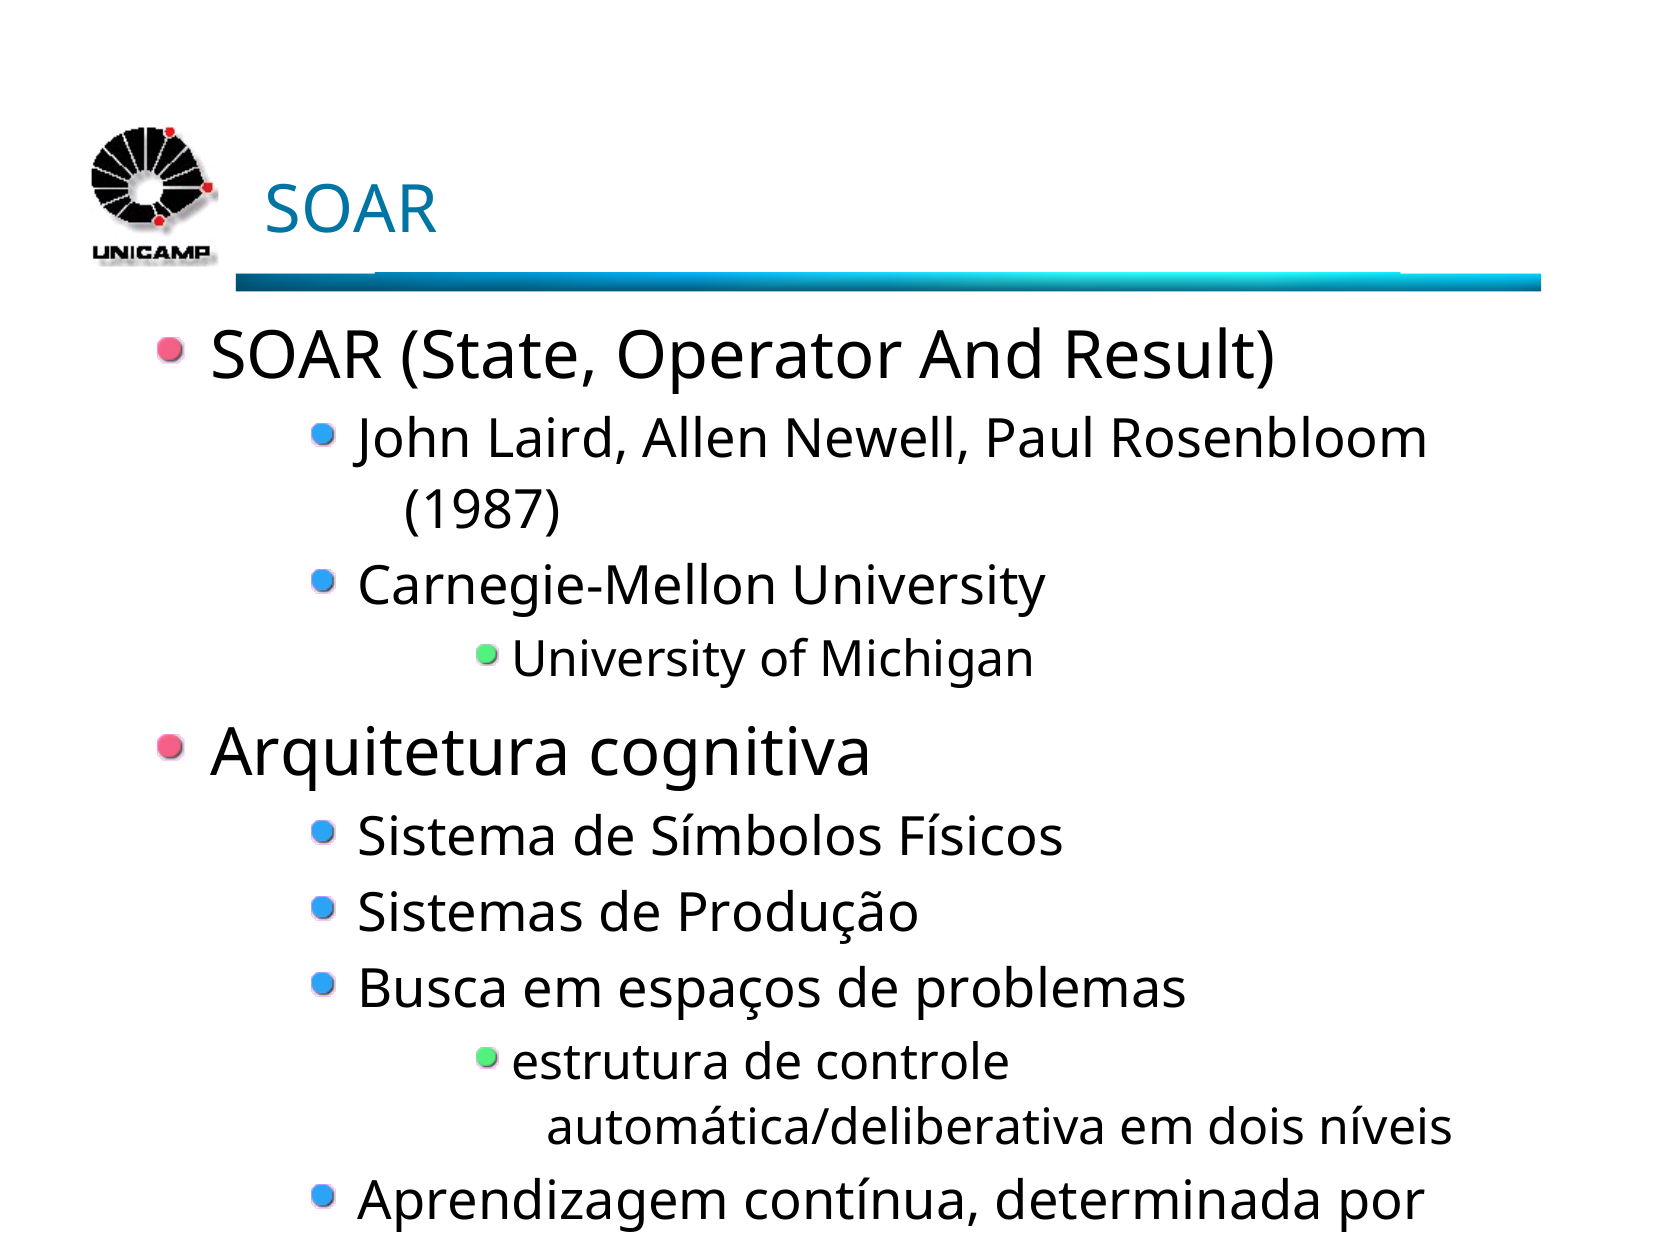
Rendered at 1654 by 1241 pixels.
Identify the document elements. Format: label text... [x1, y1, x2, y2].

picture [310, 1183, 337, 1210]
list SOAR (State, Operator And Result) John Laird, Allen Newell, Paul Rosenbloom (1987) Carnegie-Mellon University University of Michigan Arquitetura cognitiva Sistema de Símbolos Físicos Sistemas de Produção Busca em espaços de problemas estrutura de controle automática/deliberativa em dois níveis Aprendizagem contínua, determinada por impasses [121, 309, 1534, 1182]
picture [125, 272, 1654, 295]
title SOAR [264, 42, 1534, 250]
